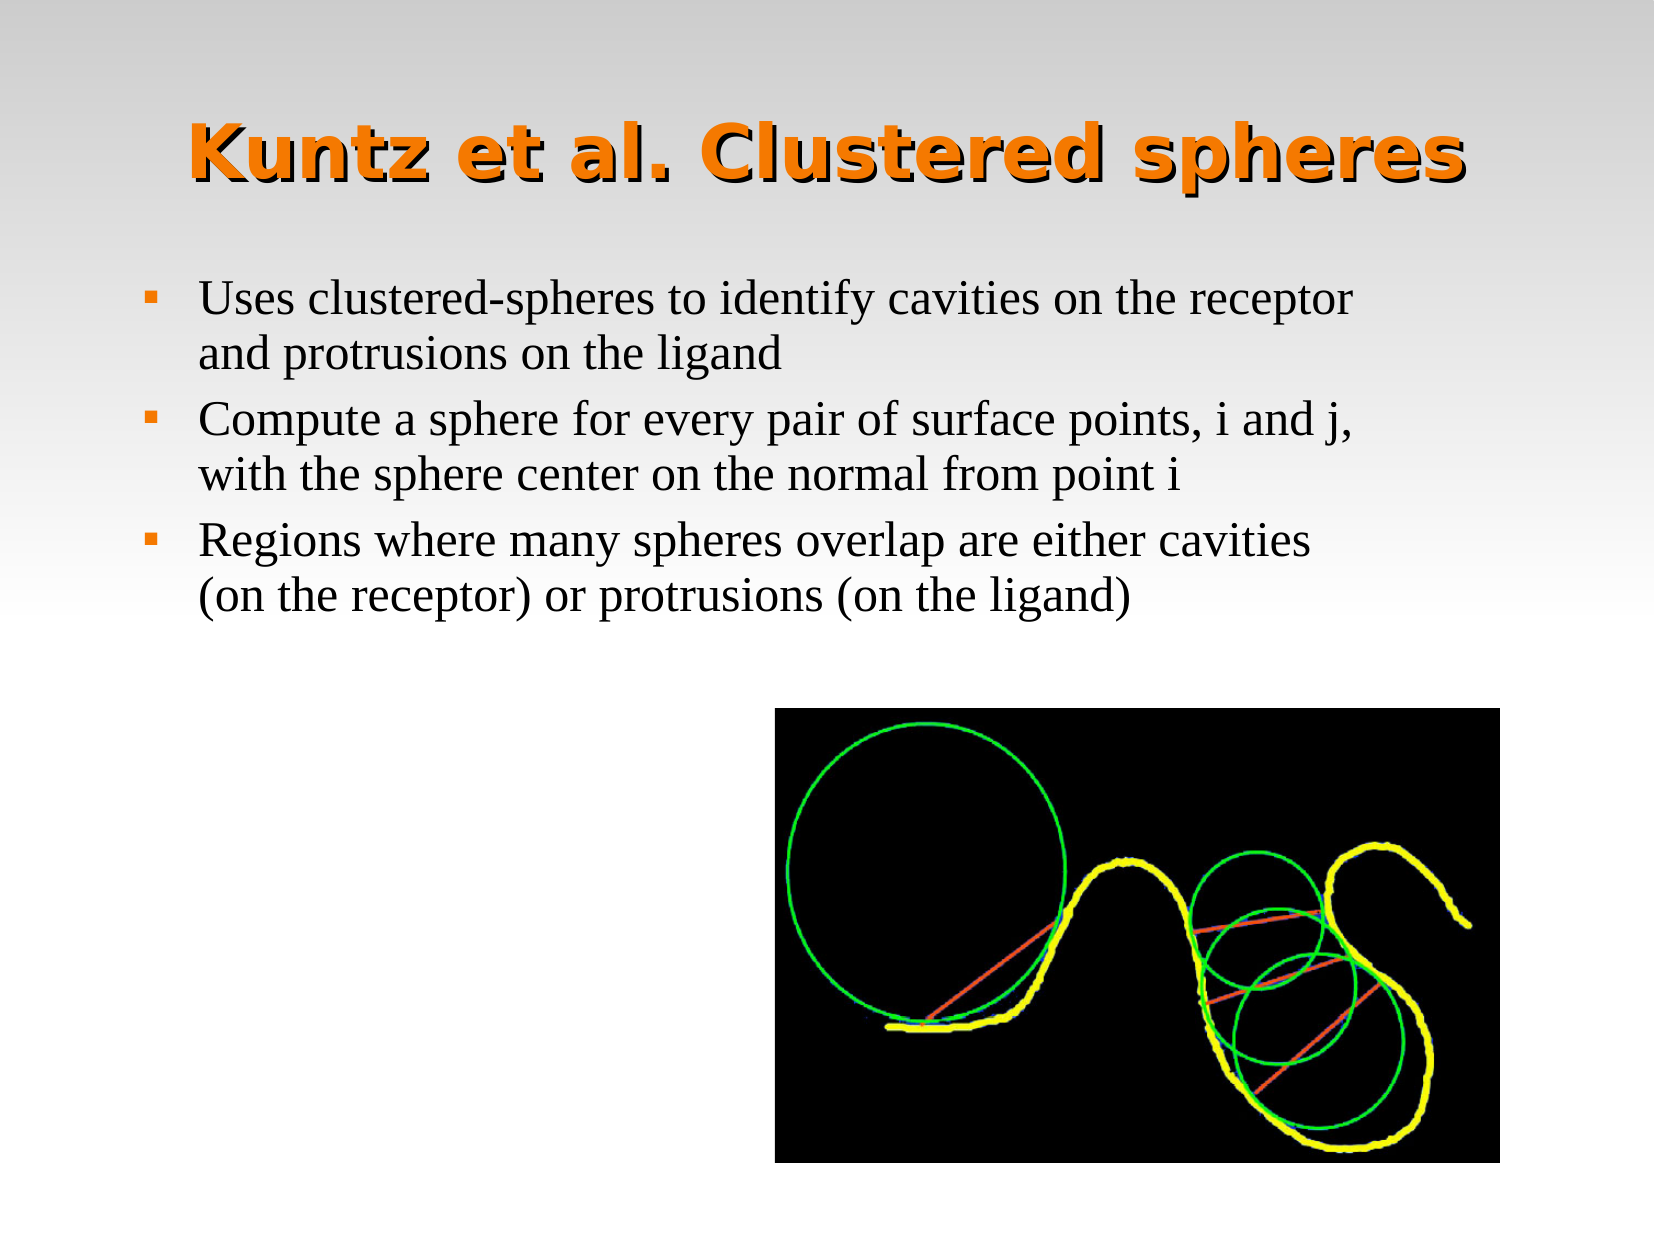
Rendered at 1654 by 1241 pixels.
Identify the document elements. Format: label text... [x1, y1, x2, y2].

title Kuntz et al. Clustered spheres [82, 49, 1571, 257]
picture [774, 708, 1501, 1163]
list Uses clustered-spheres to identify cavities on the receptor and protrusions on the ligand Compute a sphere for every pair of surface points, i and j, with the sphere center on the normal from point i Regions where many spheres overlap are either cavities (on the receptor) or protrusions (on the ligand) [112, 262, 1388, 938]
